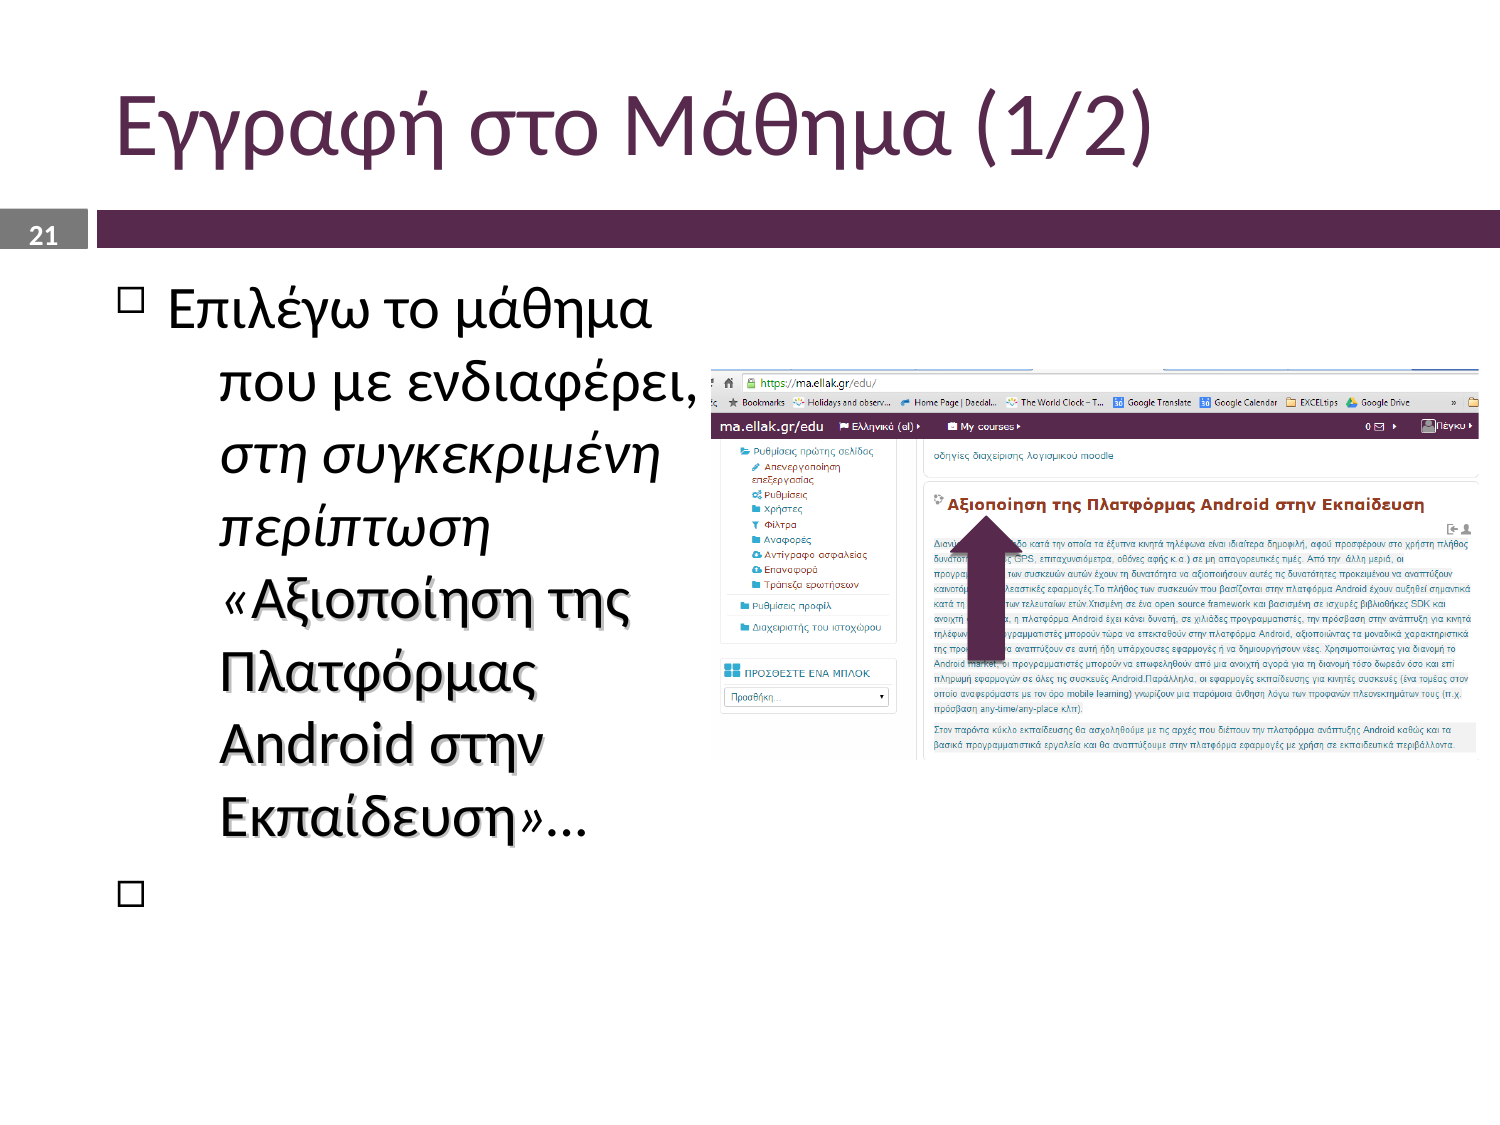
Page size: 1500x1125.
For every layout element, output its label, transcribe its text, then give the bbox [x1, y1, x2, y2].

picture [738, 369, 1479, 760]
text_box [950, 516, 1022, 660]
title Εγγραφή στο Μάθημα (1/2) [99, 37, 1438, 201]
text_box [0, 208, 88, 249]
list Επιλέγω το μάθημα που με ενδιαφέρει, στη συγκεκριμένη περίπτωση «Αξιοποίηση της Πλατφόρμας Android στην Εκπαίδευση»… [99, 260, 738, 1011]
